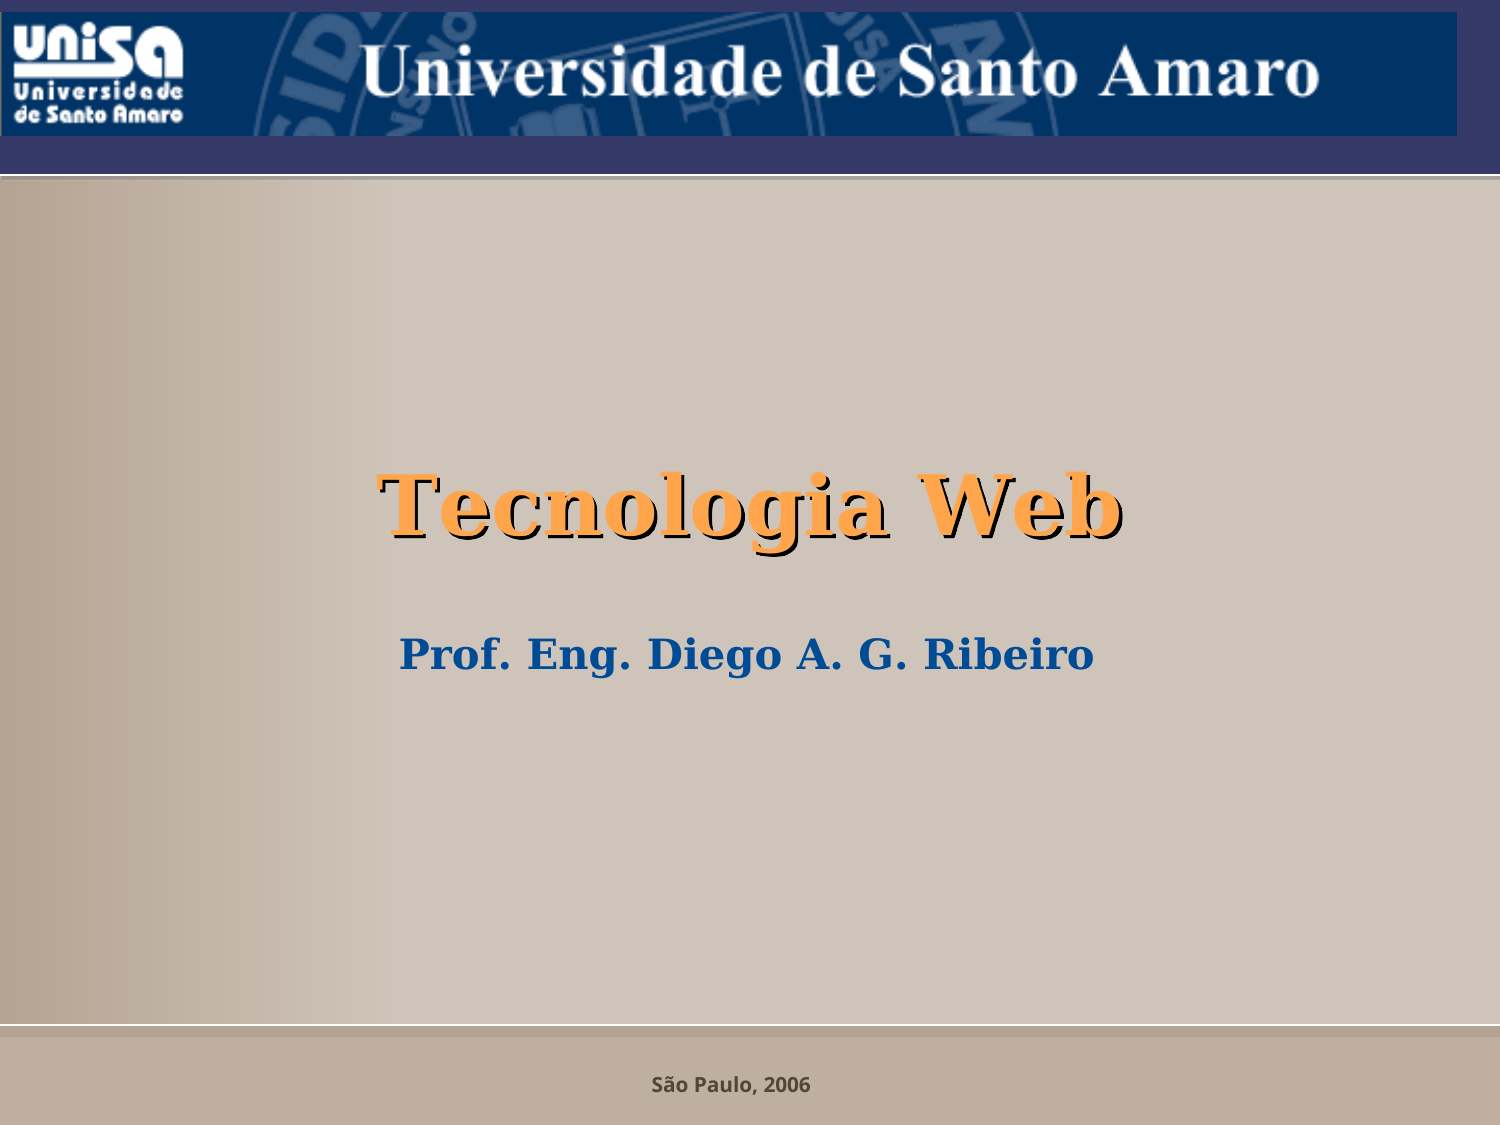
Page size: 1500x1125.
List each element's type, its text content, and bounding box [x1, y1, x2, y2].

text_box São Paulo, 2006 [474, 1062, 988, 1107]
text_box [37, 1050, 1500, 1125]
text_box Prof. Eng. Diego A. G. Ribeiro [268, 622, 1225, 687]
text_box Tecnologia Web [300, 450, 1201, 564]
